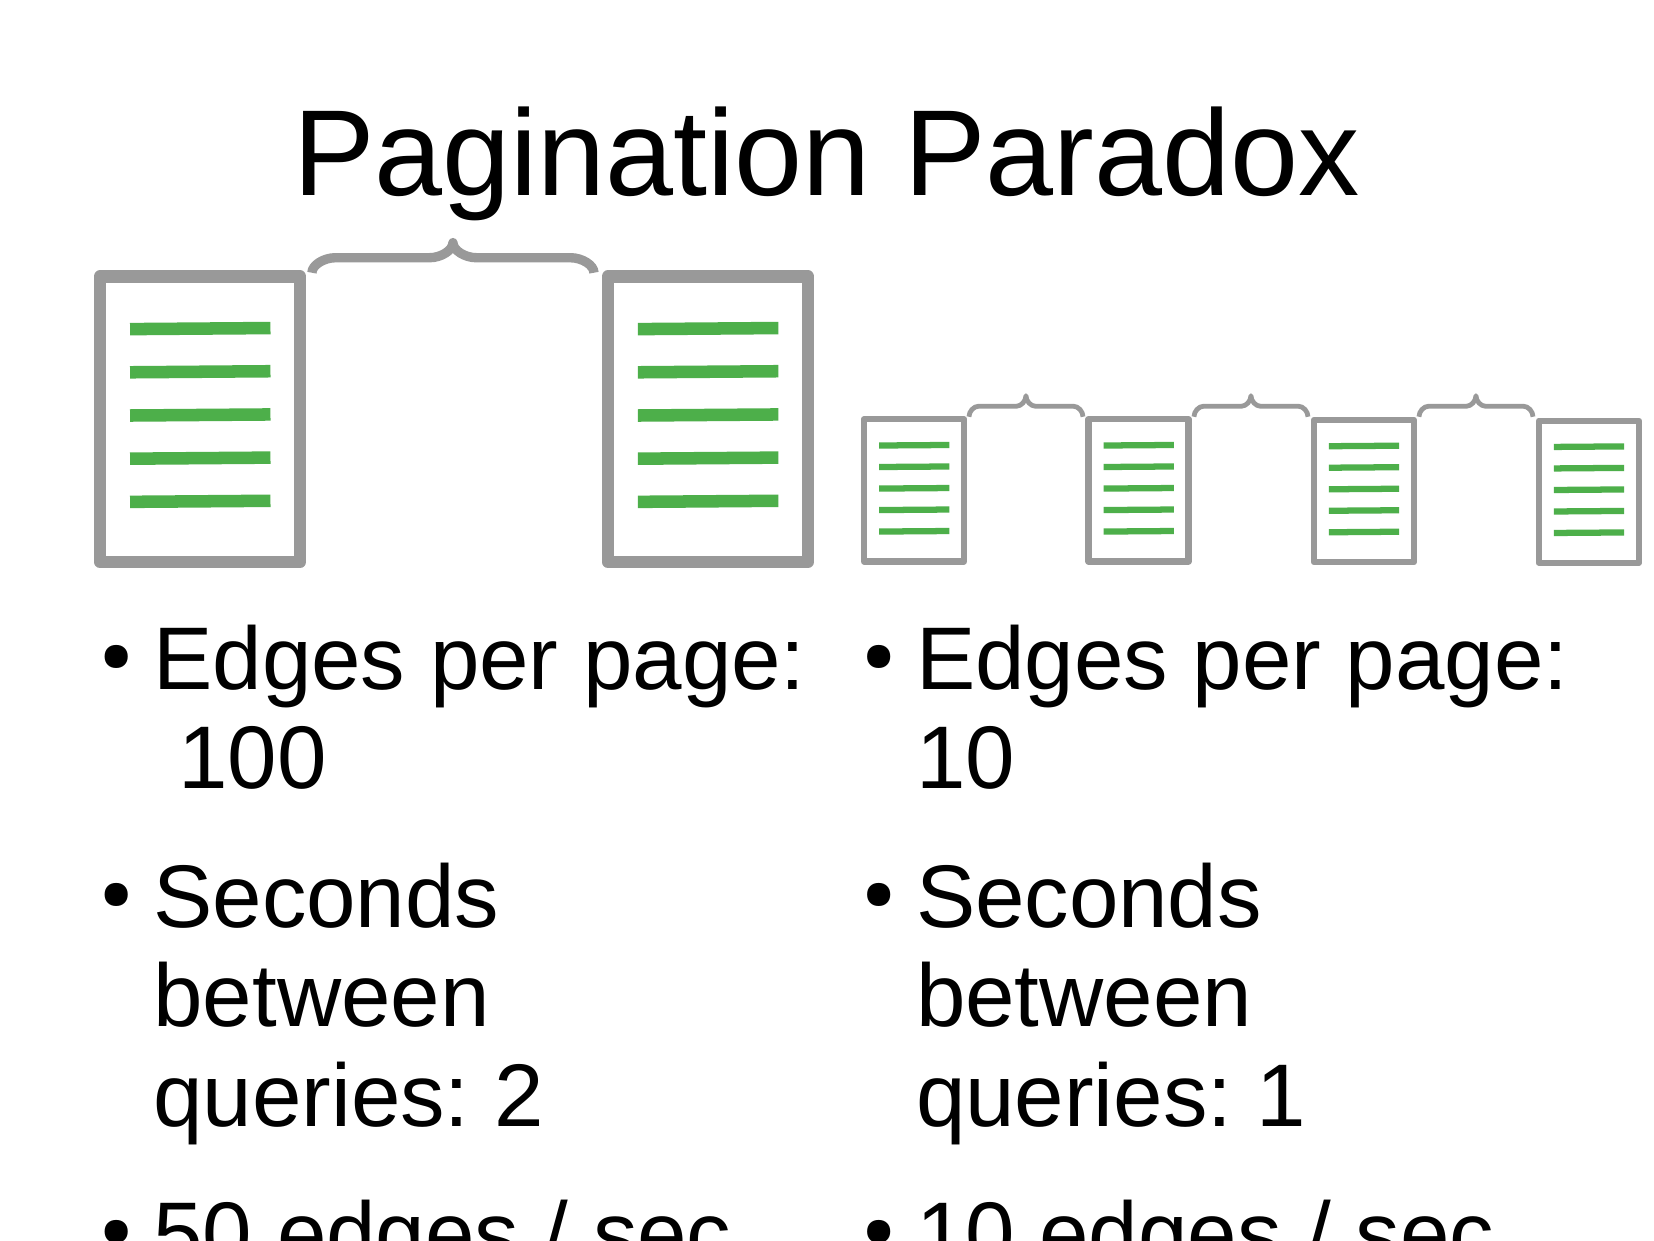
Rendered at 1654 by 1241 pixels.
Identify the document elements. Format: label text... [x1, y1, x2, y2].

list Edges per page: 100 Seconds between queries: 2 50 edges / sec [82, 609, 809, 1241]
list Edges per page: 10 Seconds between queries: 1 10 edges / sec [845, 609, 1572, 1241]
title Pagination Paradox [82, 49, 1571, 257]
